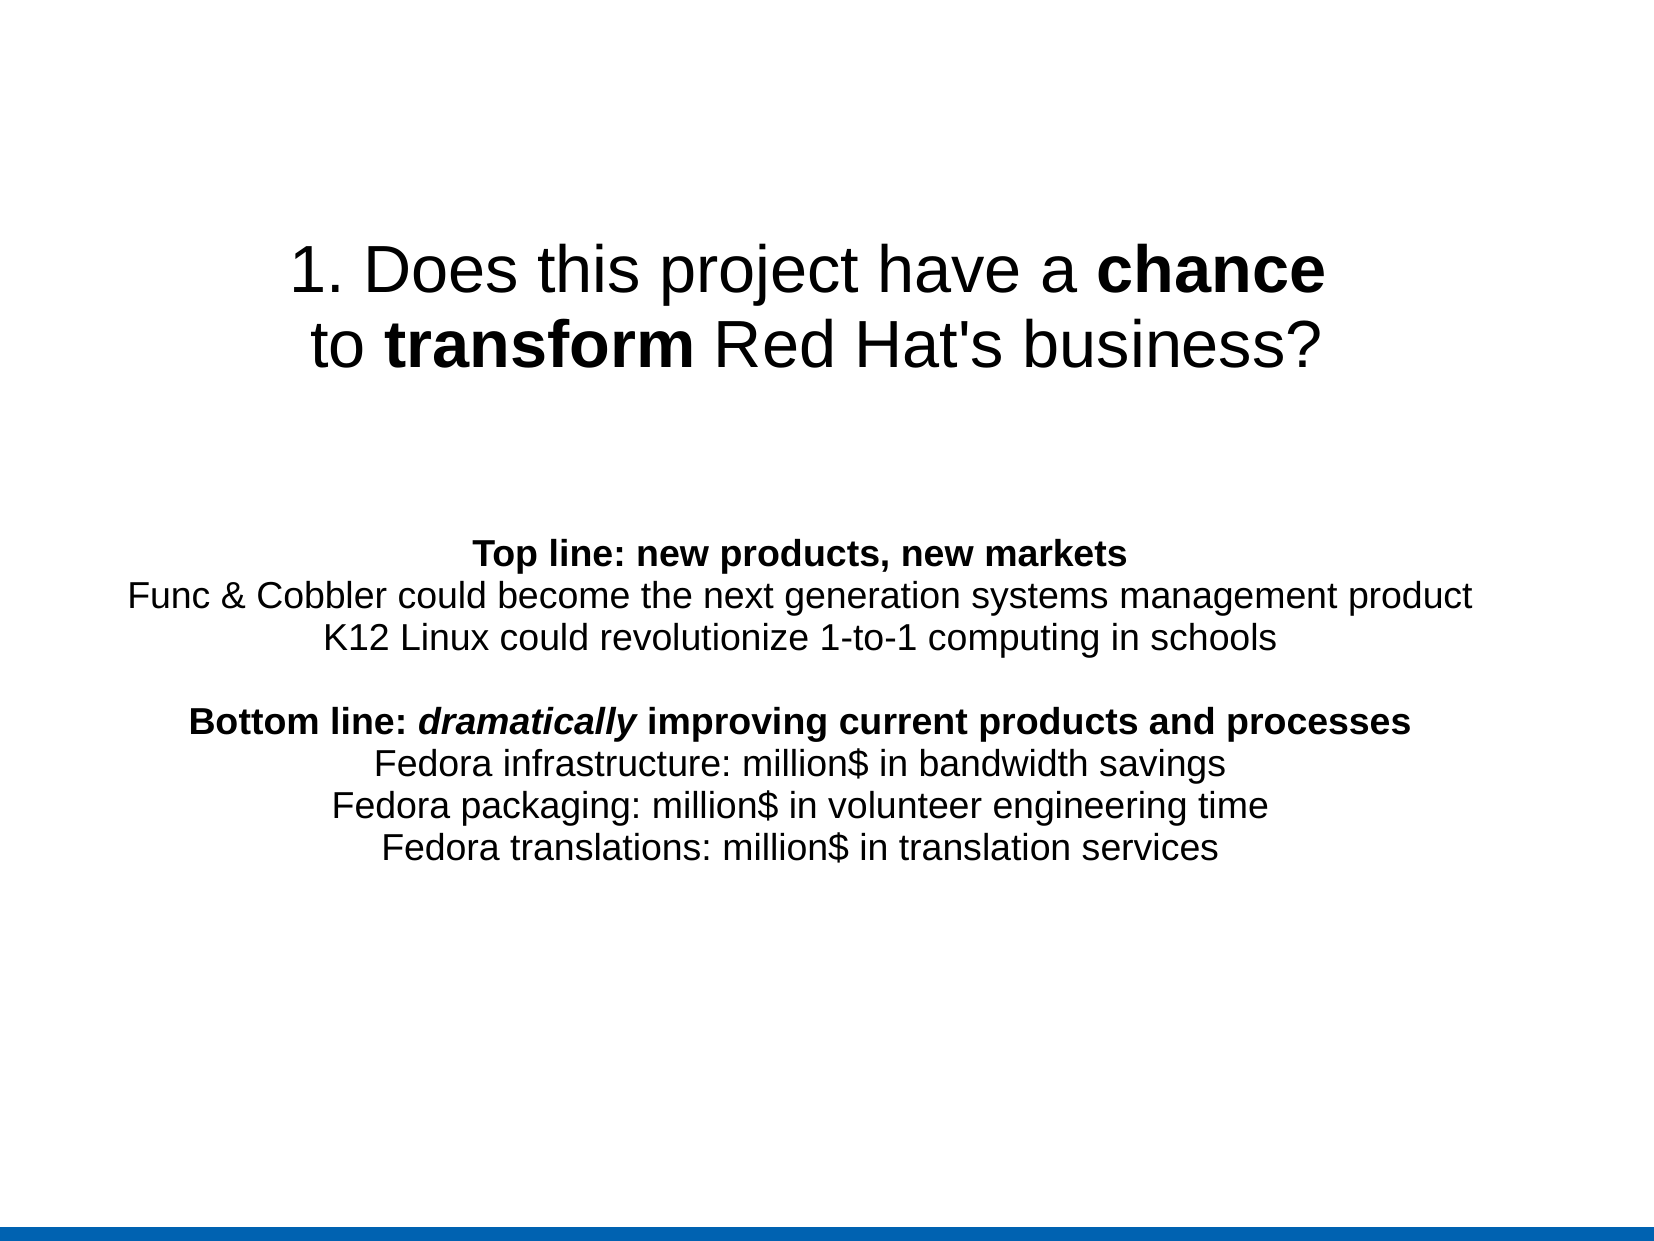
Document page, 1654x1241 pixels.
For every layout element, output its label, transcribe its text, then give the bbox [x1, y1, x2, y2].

text_box 1. Does this project have a chance to transform Red Hat's business? [112, 225, 1522, 390]
text_box Top line: new products, new markets Func & Cobbler could become the next generation systems management product K12 Linux could revolutionize 1-to-1 computing in schools Bottom line: dramatically improving current products and processes Fedora infrastructure: million$ in bandwidth savings Fedora packaging: million$ in volunteer engineering time Fedora translations: million$ in translation services [112, 525, 1492, 918]
